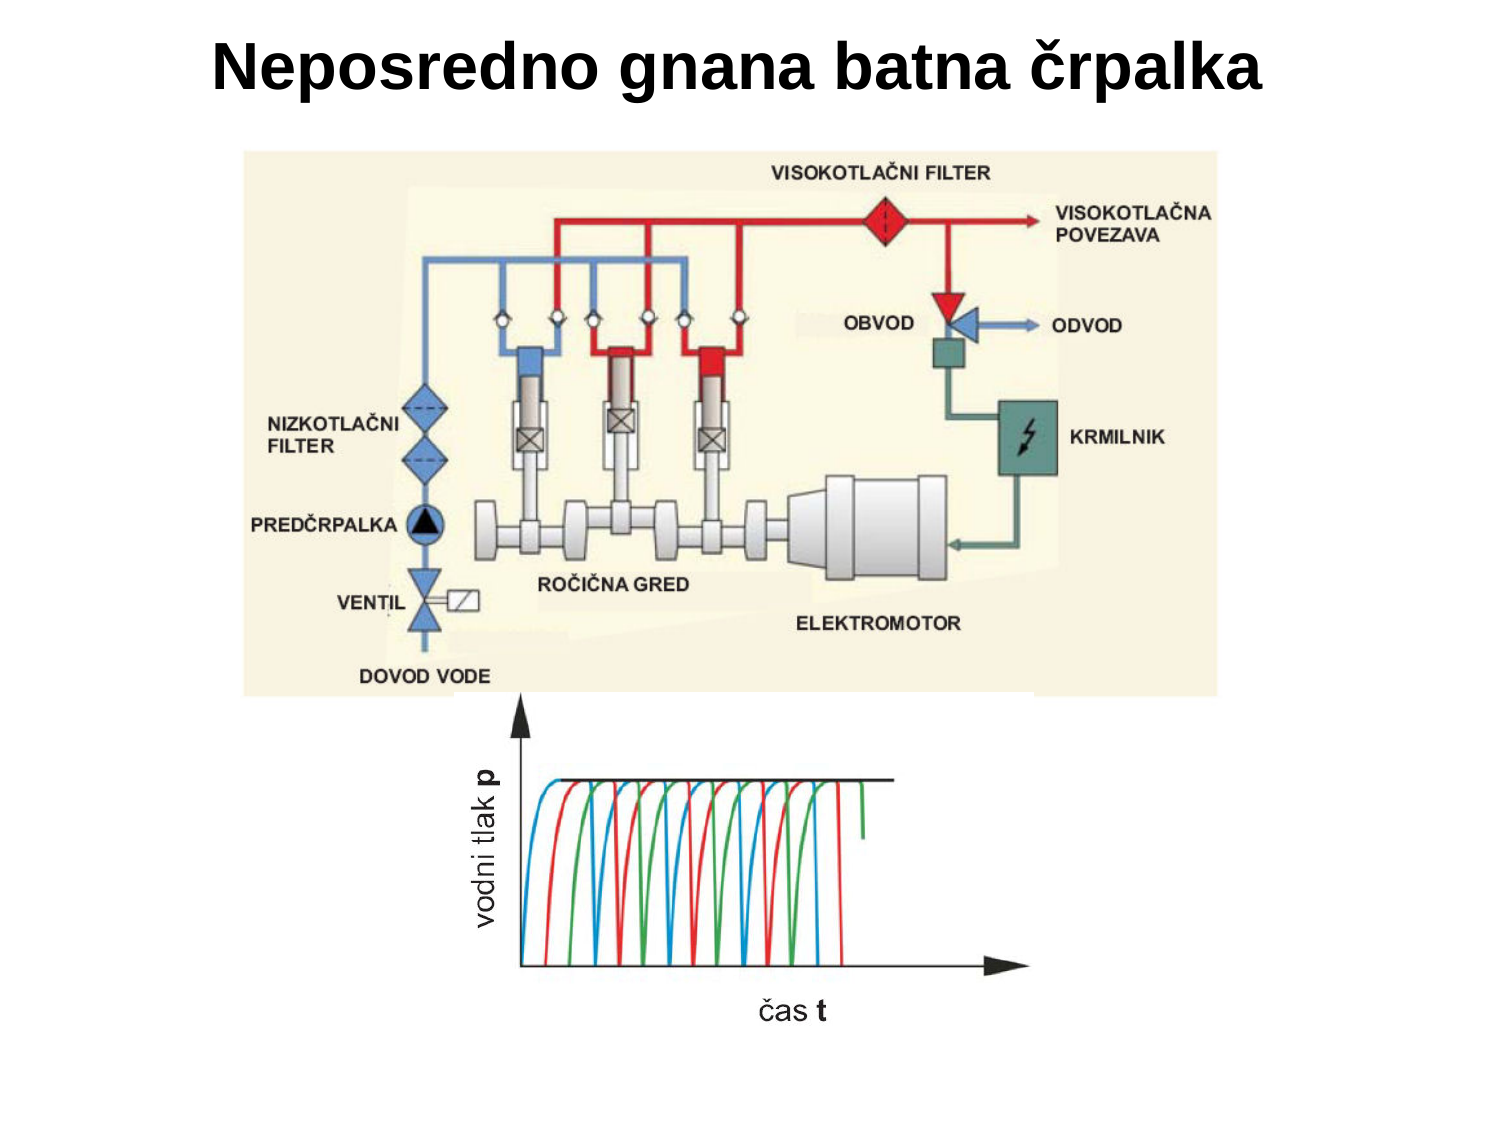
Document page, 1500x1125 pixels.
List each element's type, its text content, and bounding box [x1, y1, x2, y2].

picture [230, 137, 1234, 1031]
title Neposredno gnana batna črpalka [87, 0, 1388, 125]
